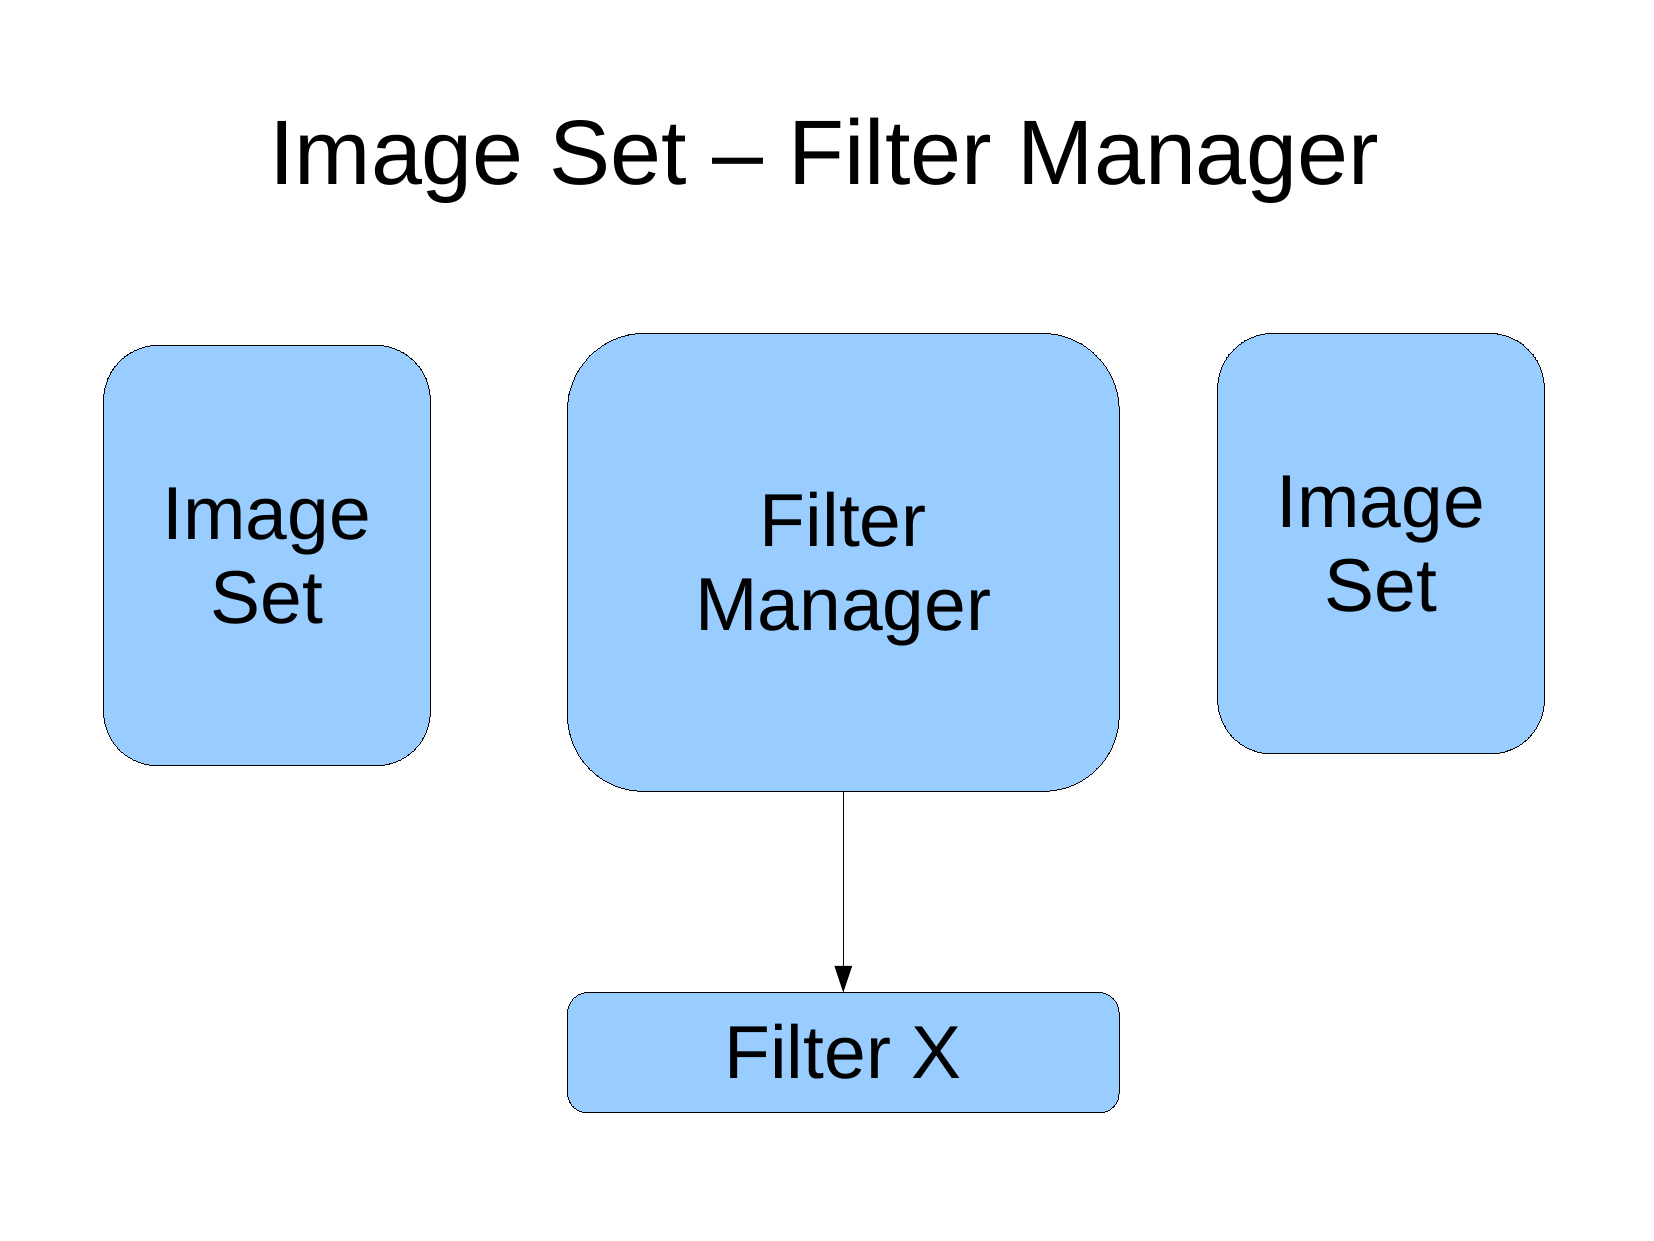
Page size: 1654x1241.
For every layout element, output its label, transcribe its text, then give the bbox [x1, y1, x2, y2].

text_box Filter X [567, 992, 1120, 1113]
text_box Image Set [1217, 333, 1545, 754]
text_box Image Set [103, 345, 431, 766]
title Image Set – Filter Manager [37, 49, 1613, 257]
text_box Filter Manager [567, 333, 1120, 792]
